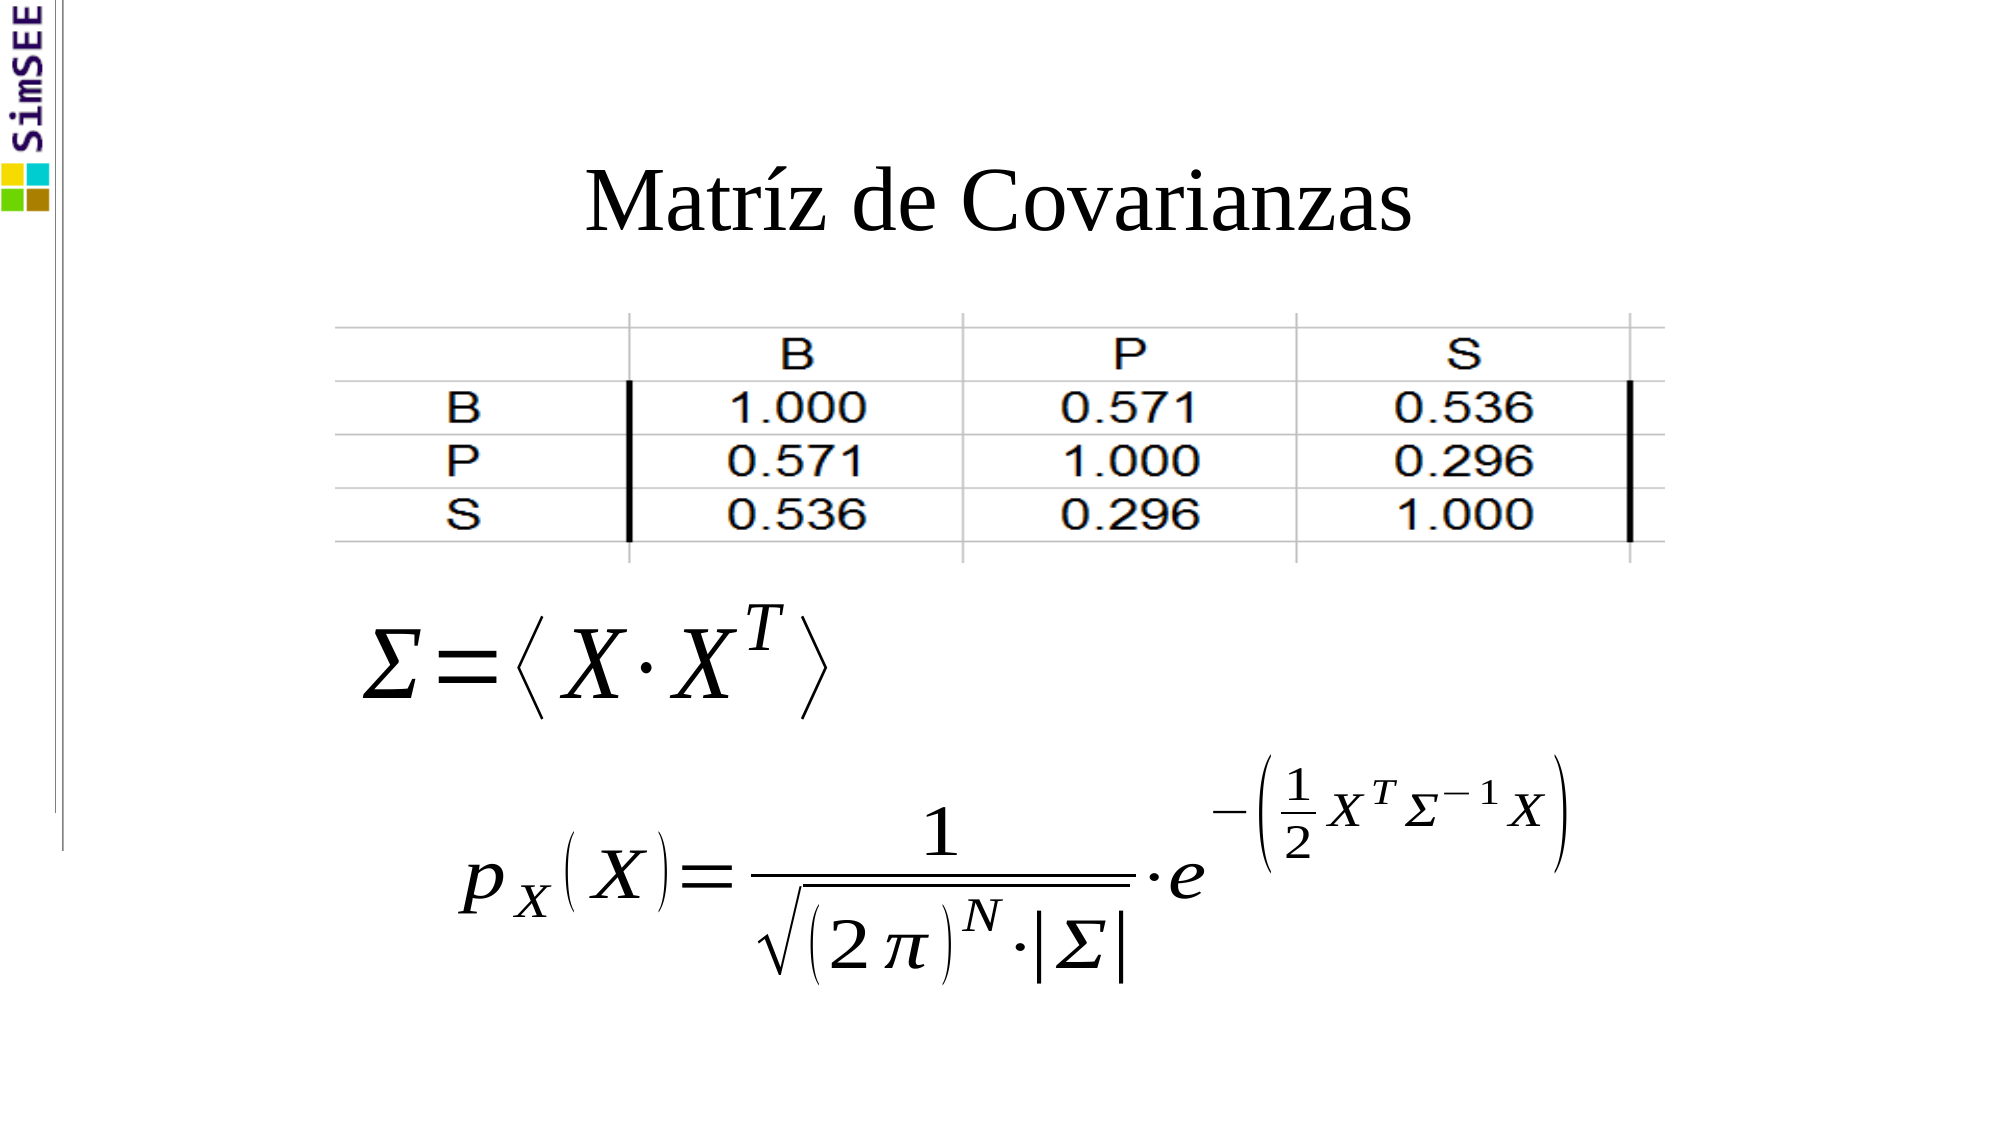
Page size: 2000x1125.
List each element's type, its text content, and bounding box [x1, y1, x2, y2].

chart [333, 587, 867, 725]
chart [433, 750, 1600, 989]
picture [0, 162, 51, 213]
title Matríz de Covarianzas [149, 99, 1850, 288]
picture [335, 313, 1665, 563]
picture [0, 5, 52, 154]
